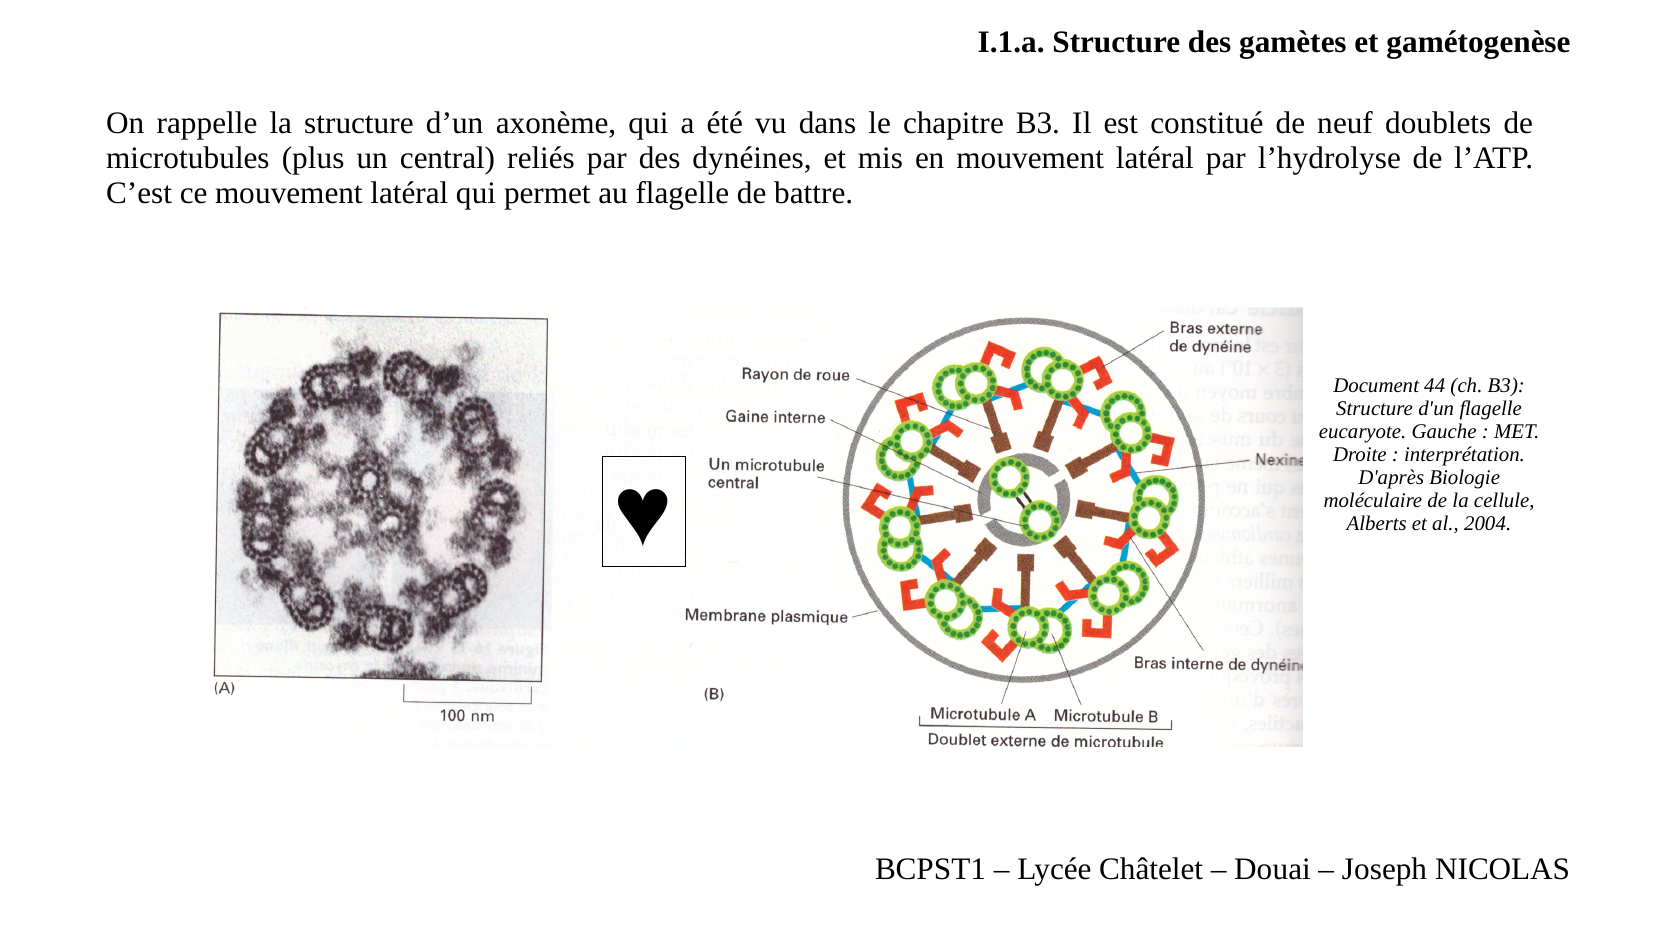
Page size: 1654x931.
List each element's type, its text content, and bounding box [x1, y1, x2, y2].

text_box ♥ [602, 456, 686, 567]
text_box BCPST1 – Lycée Châtelet – Douai – Joseph NICOLAS [637, 832, 1571, 905]
text_box On rappelle la structure d’un axonème, qui a été vu dans le chapitre B3. Il est constitué de neuf doublets de microtubules (plus un central) reliés par des dynéines, et mis en mouvement latéral par l’hydrolyse de l’ATP. C’est ce mouvement latéral qui permet au flagelle de battre. [106, 106, 1536, 508]
picture [200, 295, 1315, 759]
text_box Document 44 (ch. B3): Structure d'un flagelle eucaryote. Gauche : MET. Droite : interprétation. D'après Biologie moléculaire de la cellule, Alberts et al., 2004. [1315, 307, 1548, 603]
text_box I.1.a. Structure des gamètes et gamétogenèse [401, 5, 1572, 78]
